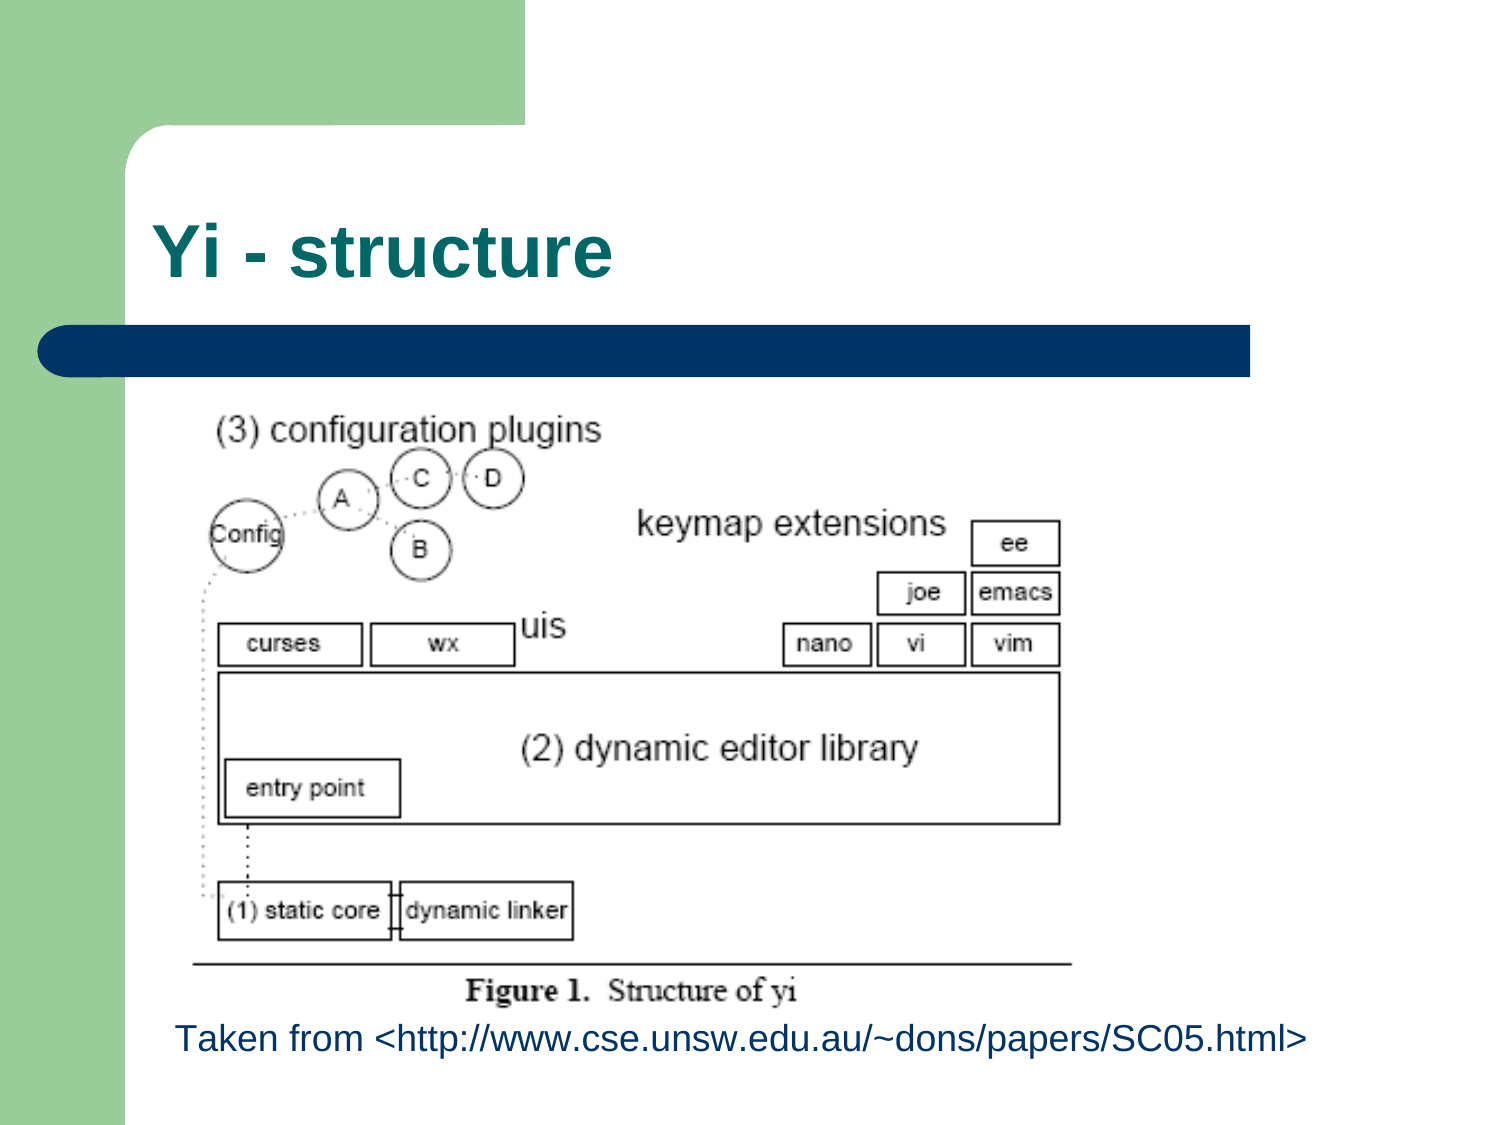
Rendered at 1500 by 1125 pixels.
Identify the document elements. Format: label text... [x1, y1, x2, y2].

text_box Taken from <http://www.cse.unsw.edu.au/~dons/papers/SC05.html> [159, 1005, 1463, 1067]
title Yi - structure [136, 136, 1414, 301]
picture [162, 387, 1113, 1005]
